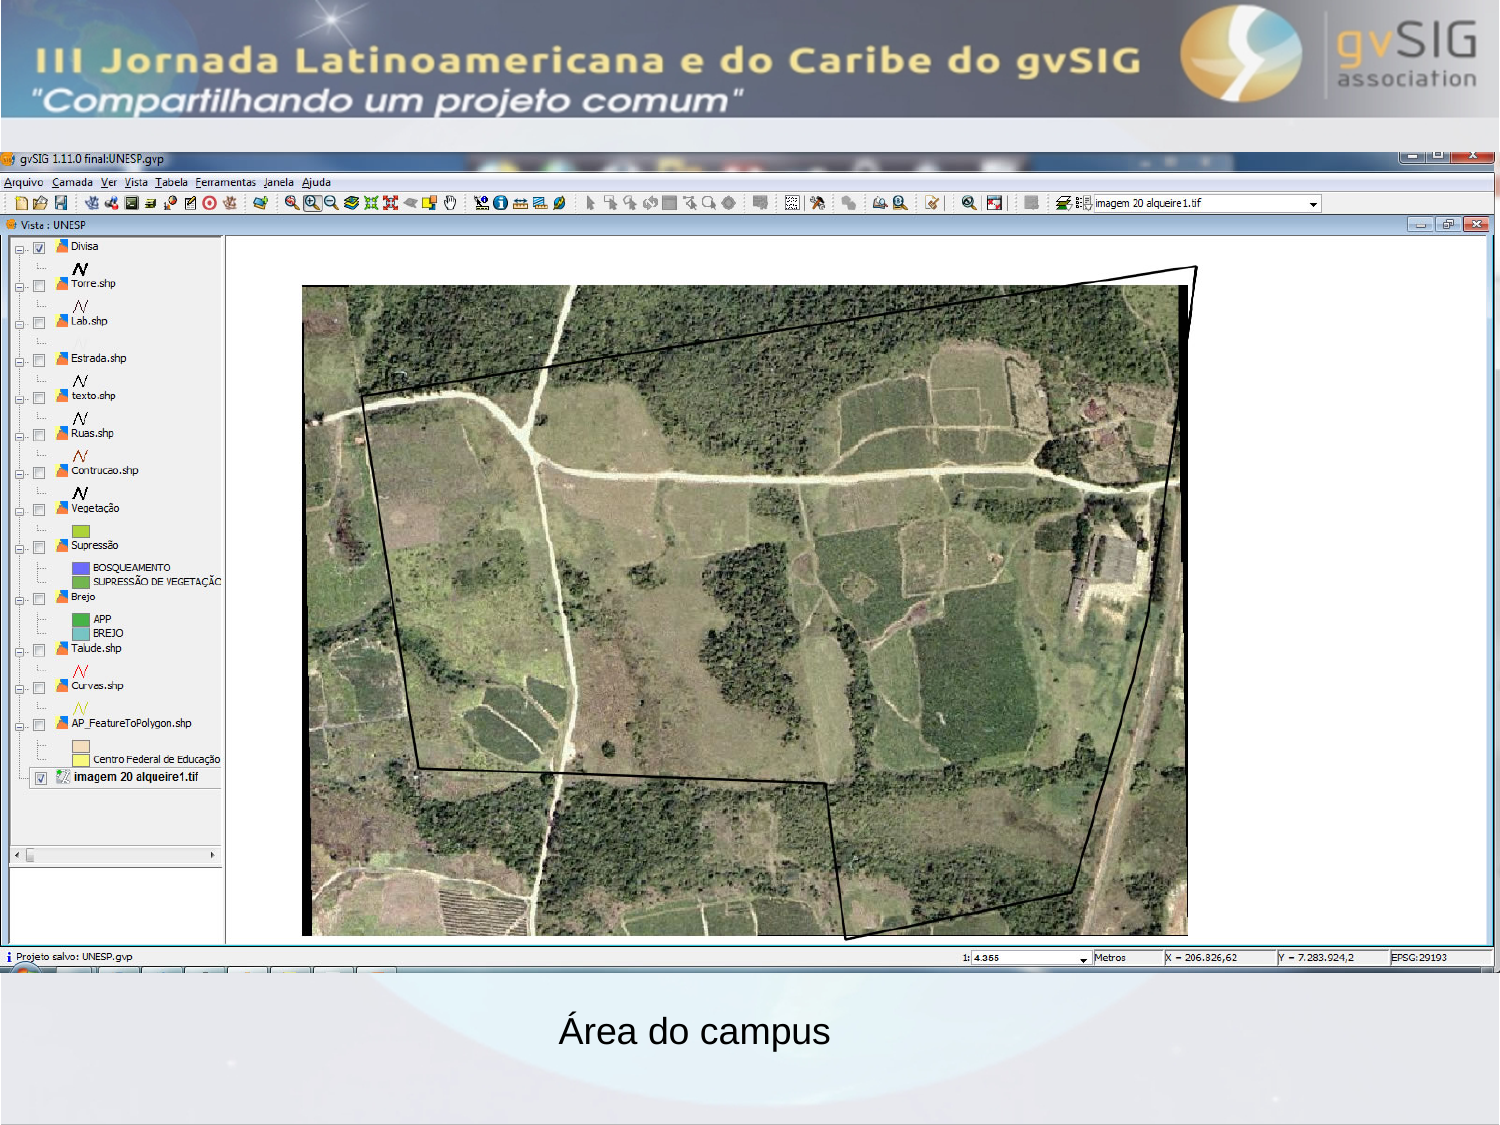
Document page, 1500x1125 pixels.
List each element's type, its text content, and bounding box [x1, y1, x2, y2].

text_box Área do campus [543, 999, 957, 1060]
picture [0, 0, 1500, 1125]
